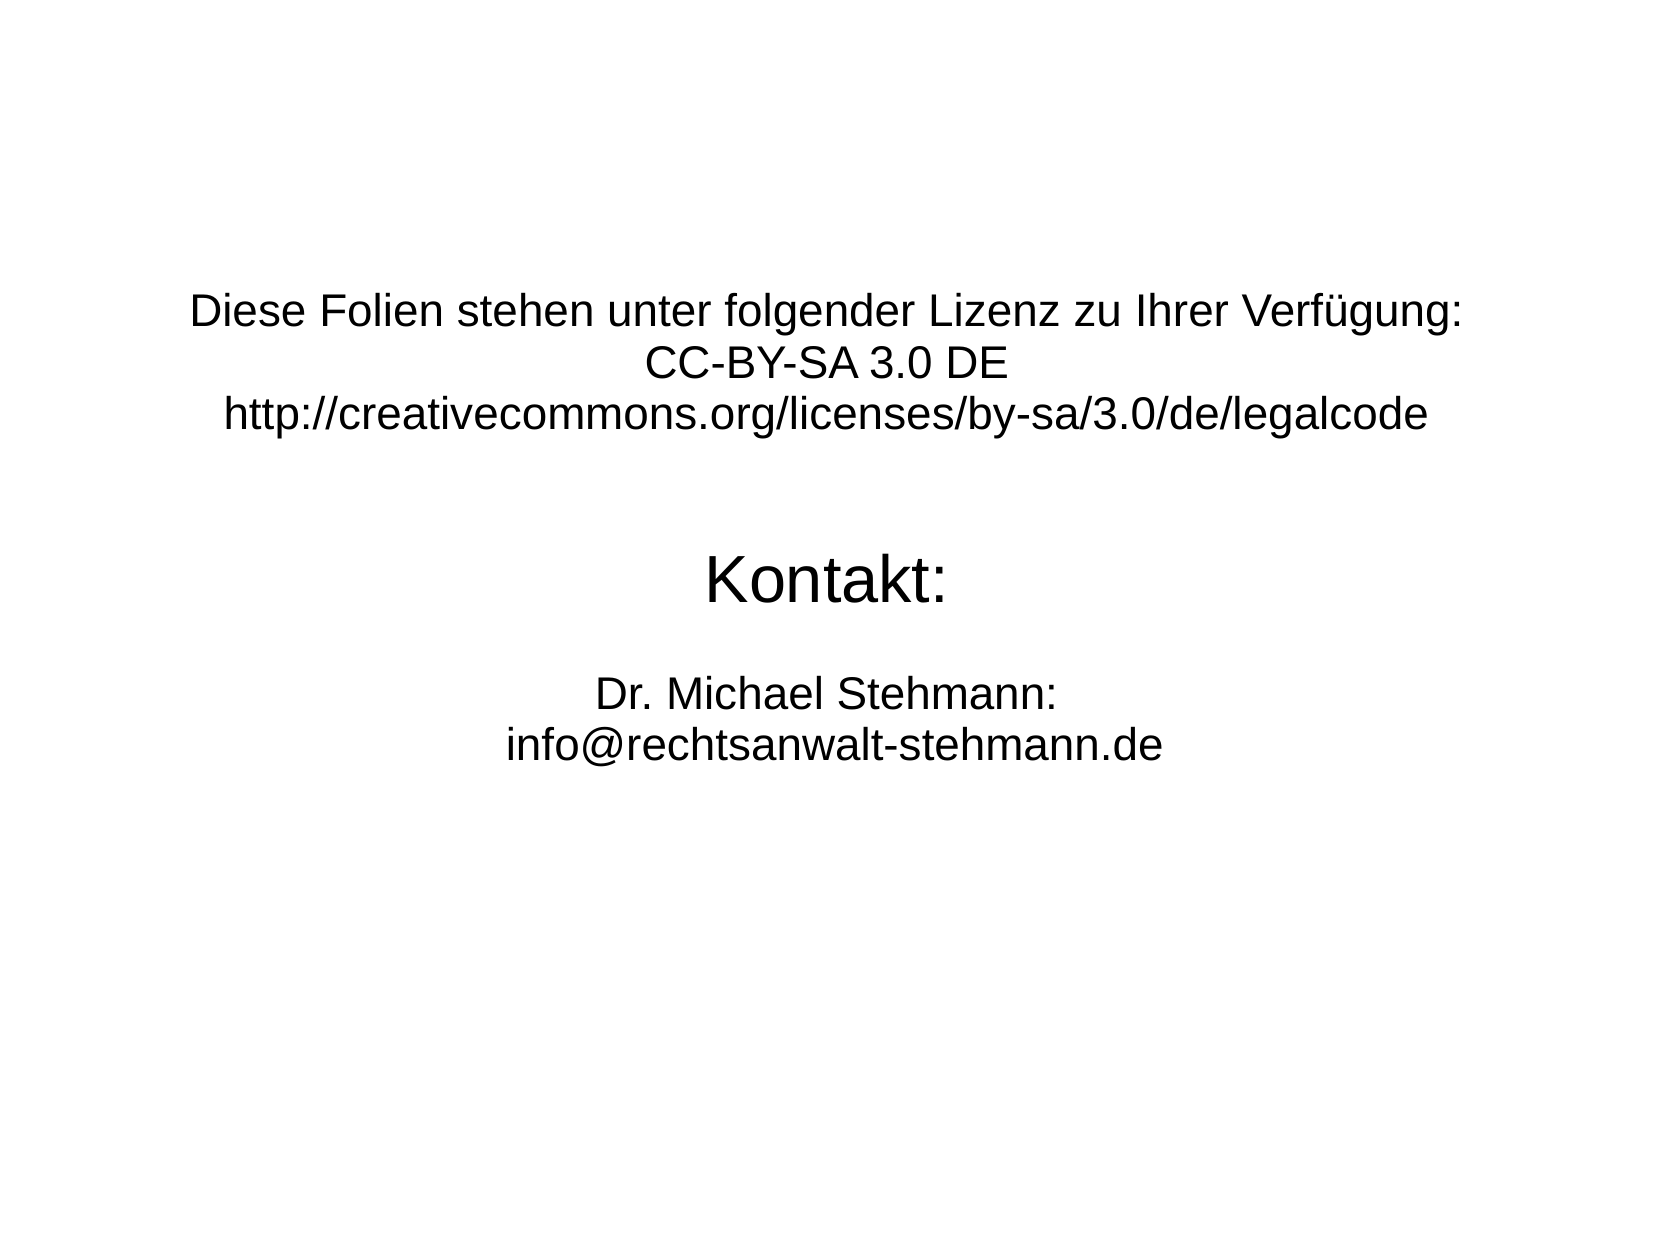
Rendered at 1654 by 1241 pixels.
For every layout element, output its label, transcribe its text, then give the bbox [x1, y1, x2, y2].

subtitle Diese Folien stehen unter folgender Lizenz zu Ihrer Verfügung: CC-BY-SA 3.0 DE http://creativecommons.org/licenses/by-sa/3.0/de/legalcode Kontakt: Dr. Michael Stehmann: info@rechtsanwalt-stehmann.de [82, 49, 1571, 1109]
